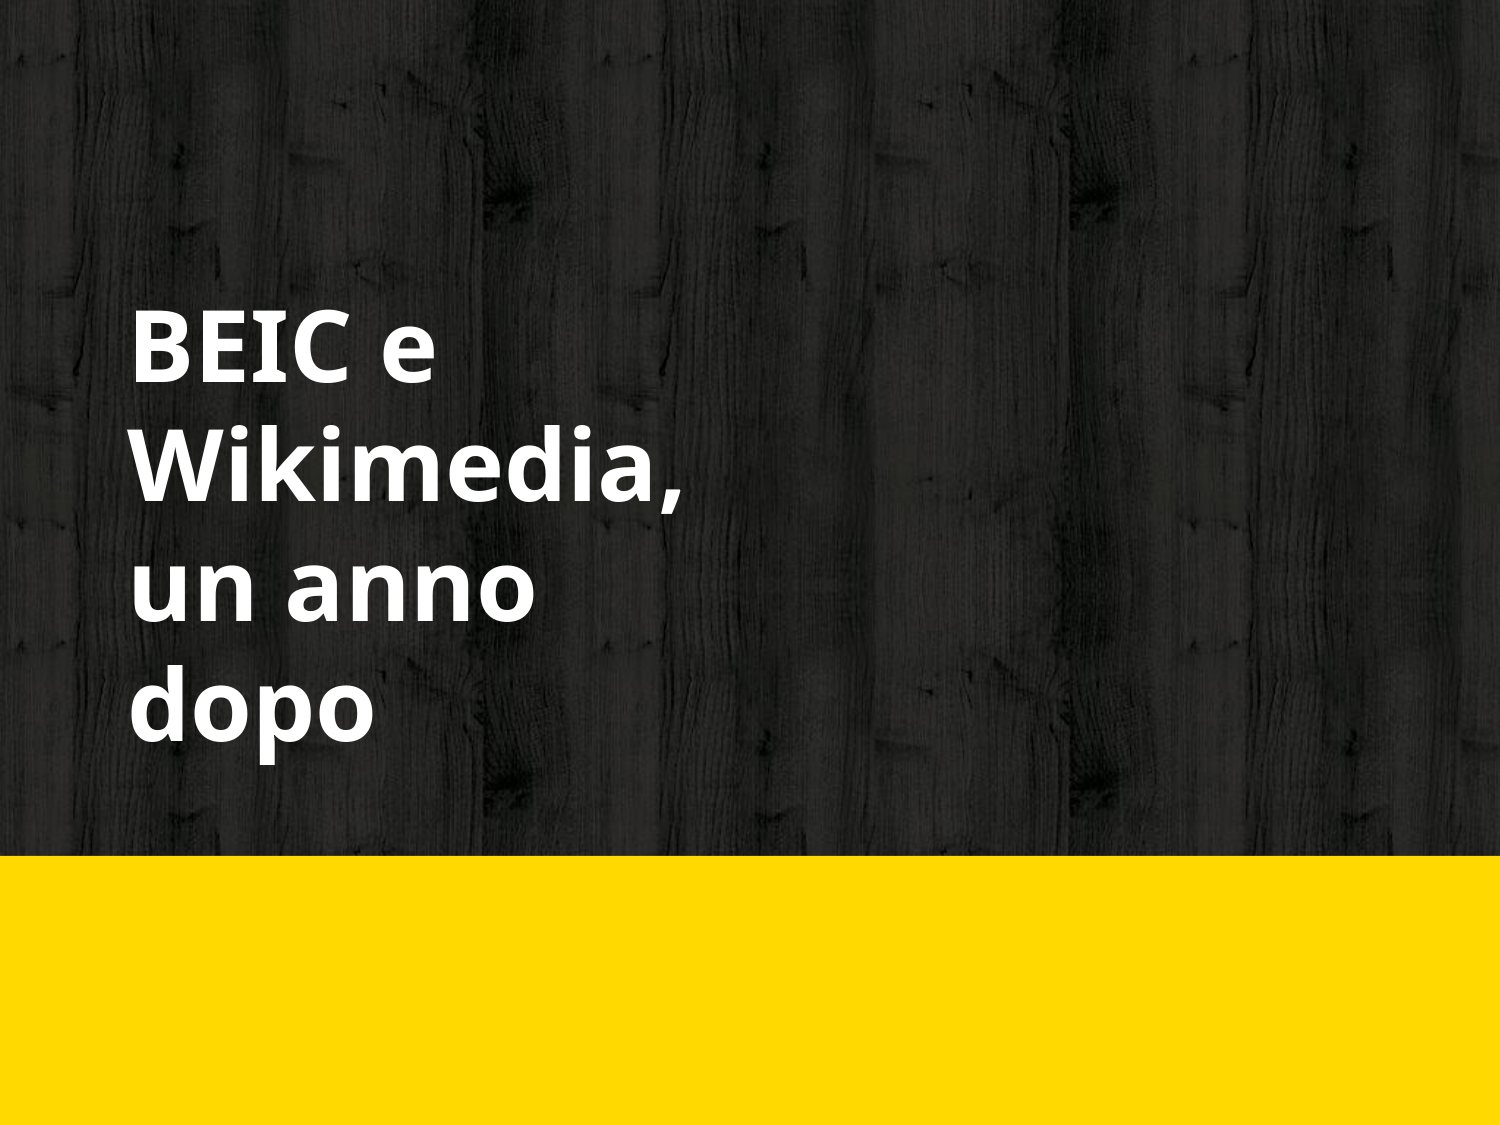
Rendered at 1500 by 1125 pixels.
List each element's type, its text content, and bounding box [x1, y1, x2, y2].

title BEIC e Wikimedia, un anno dopo [112, 523, 790, 777]
picture [0, 0, 1500, 855]
